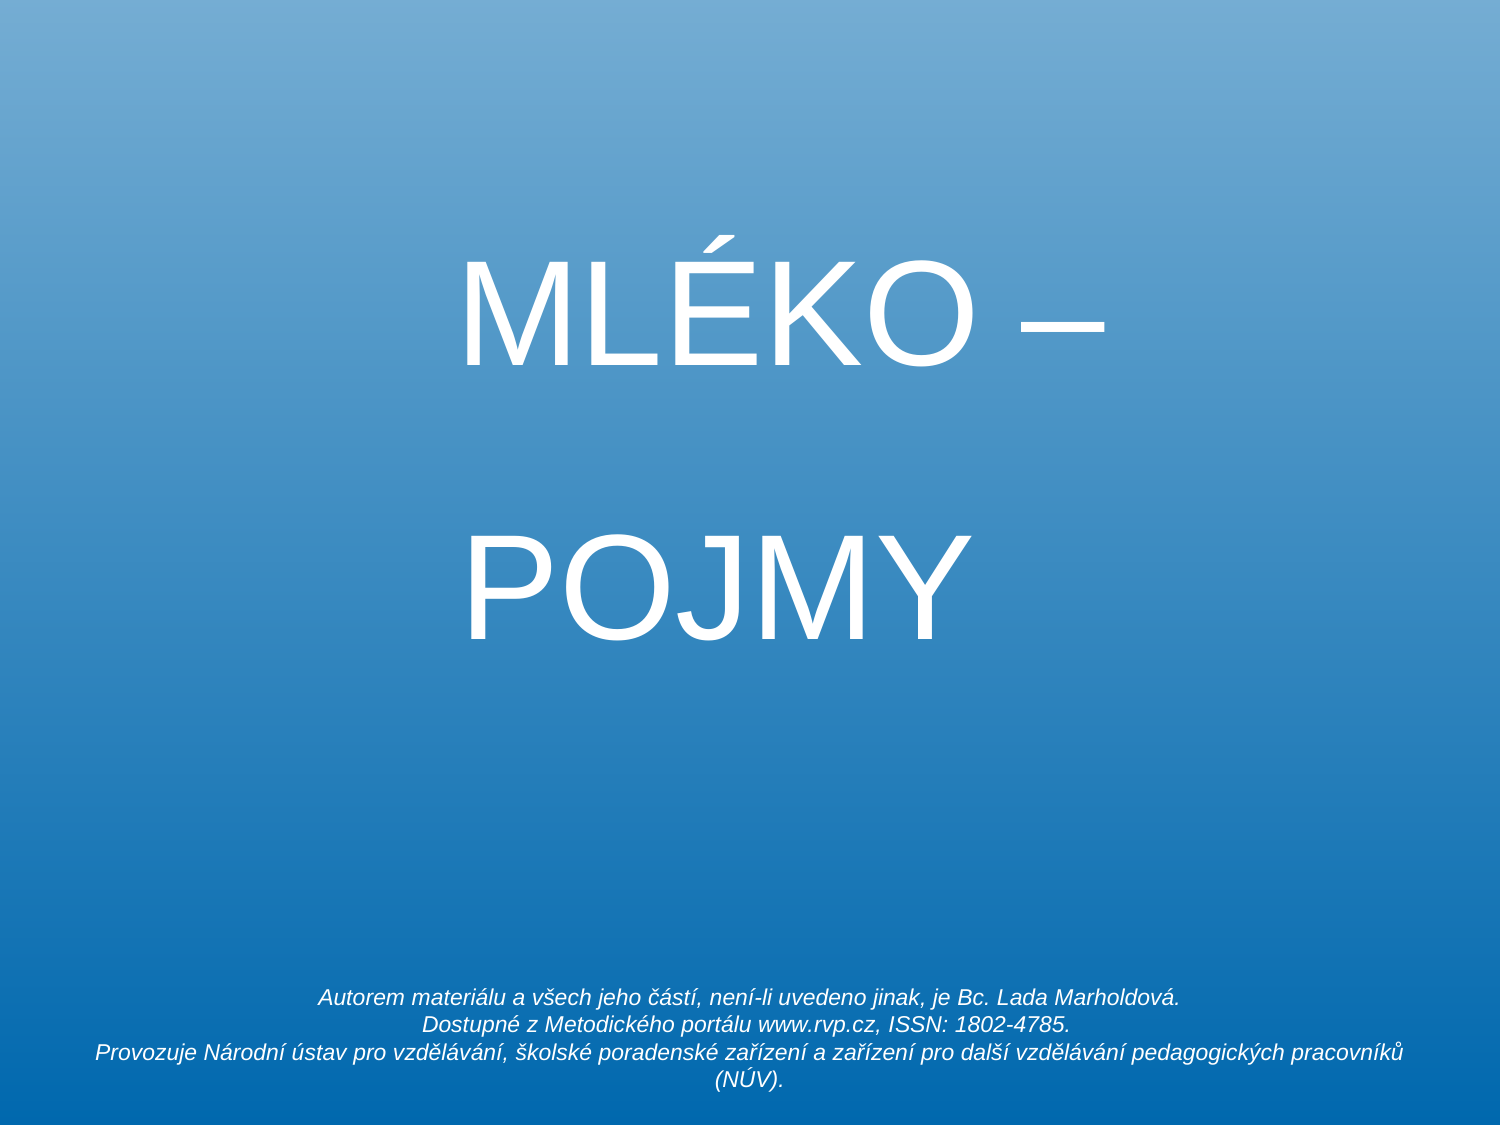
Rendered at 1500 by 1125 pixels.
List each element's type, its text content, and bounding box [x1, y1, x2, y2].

text_box MLÉKO – POJMY [0, 208, 1436, 678]
text_box Autorem materiálu a všech jeho částí, není-li uvedeno jinak, je Bc. Lada Marholdová. Dostupné z Metodického portálu www.rvp.cz, ISSN: 1802-4785. Provozuje Národní ústav pro vzdělávání, školské poradenské zařízení a zařízení pro další vzdělávání pedagogických pracovníků (NÚV). [76, 974, 1424, 1101]
